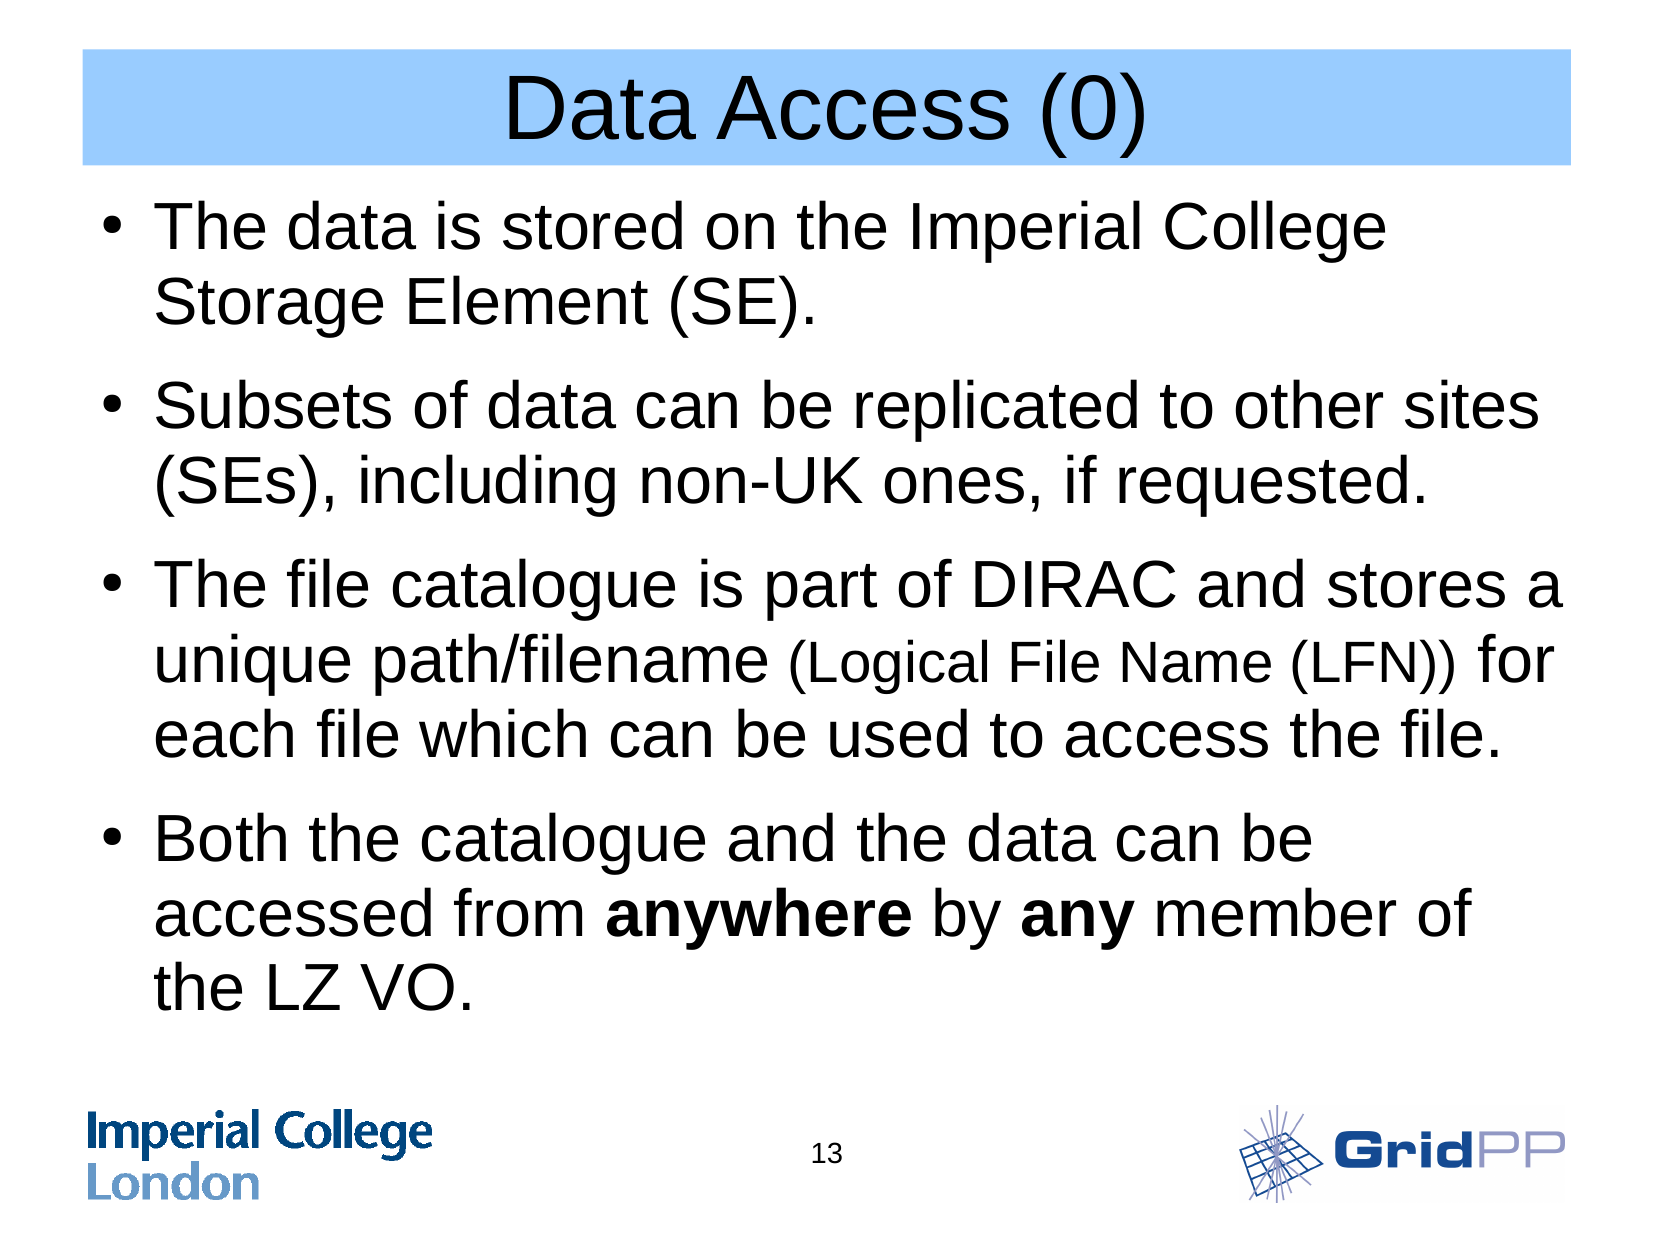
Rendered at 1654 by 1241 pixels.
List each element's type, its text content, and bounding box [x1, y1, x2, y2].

title Data Access (0) [82, 49, 1571, 166]
picture [1239, 1105, 1565, 1203]
list The data is stored on the Imperial College Storage Element (SE). Subsets of data can be replicated to other sites (SEs), including non-UK ones, if requested. The file catalogue is part of DIRAC and stores a unique path/filename (Logical File Name (LFN)) for each file which can be used to access the file. Both the catalogue and the data can be accessed from anywhere by any member of the LZ VO. [82, 188, 1571, 1075]
picture [88, 1109, 432, 1200]
